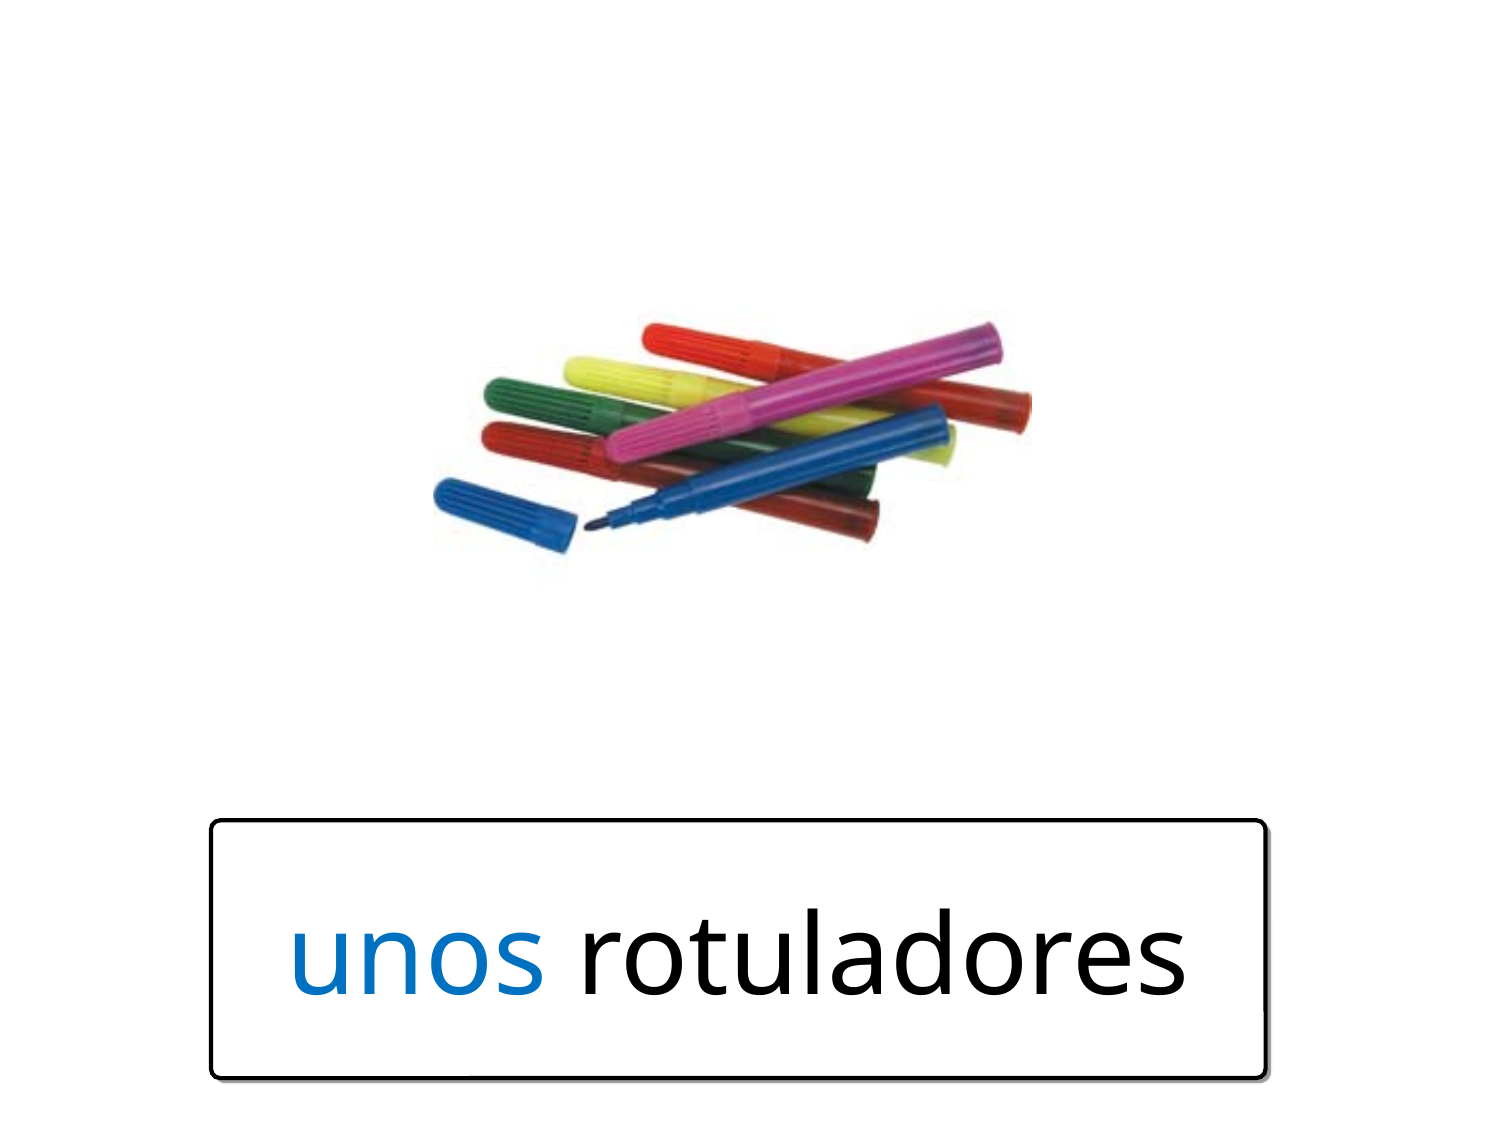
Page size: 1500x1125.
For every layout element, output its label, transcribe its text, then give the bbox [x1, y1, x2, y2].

text_box unos rotuladores [210, 820, 1266, 1079]
picture [433, 140, 1032, 739]
